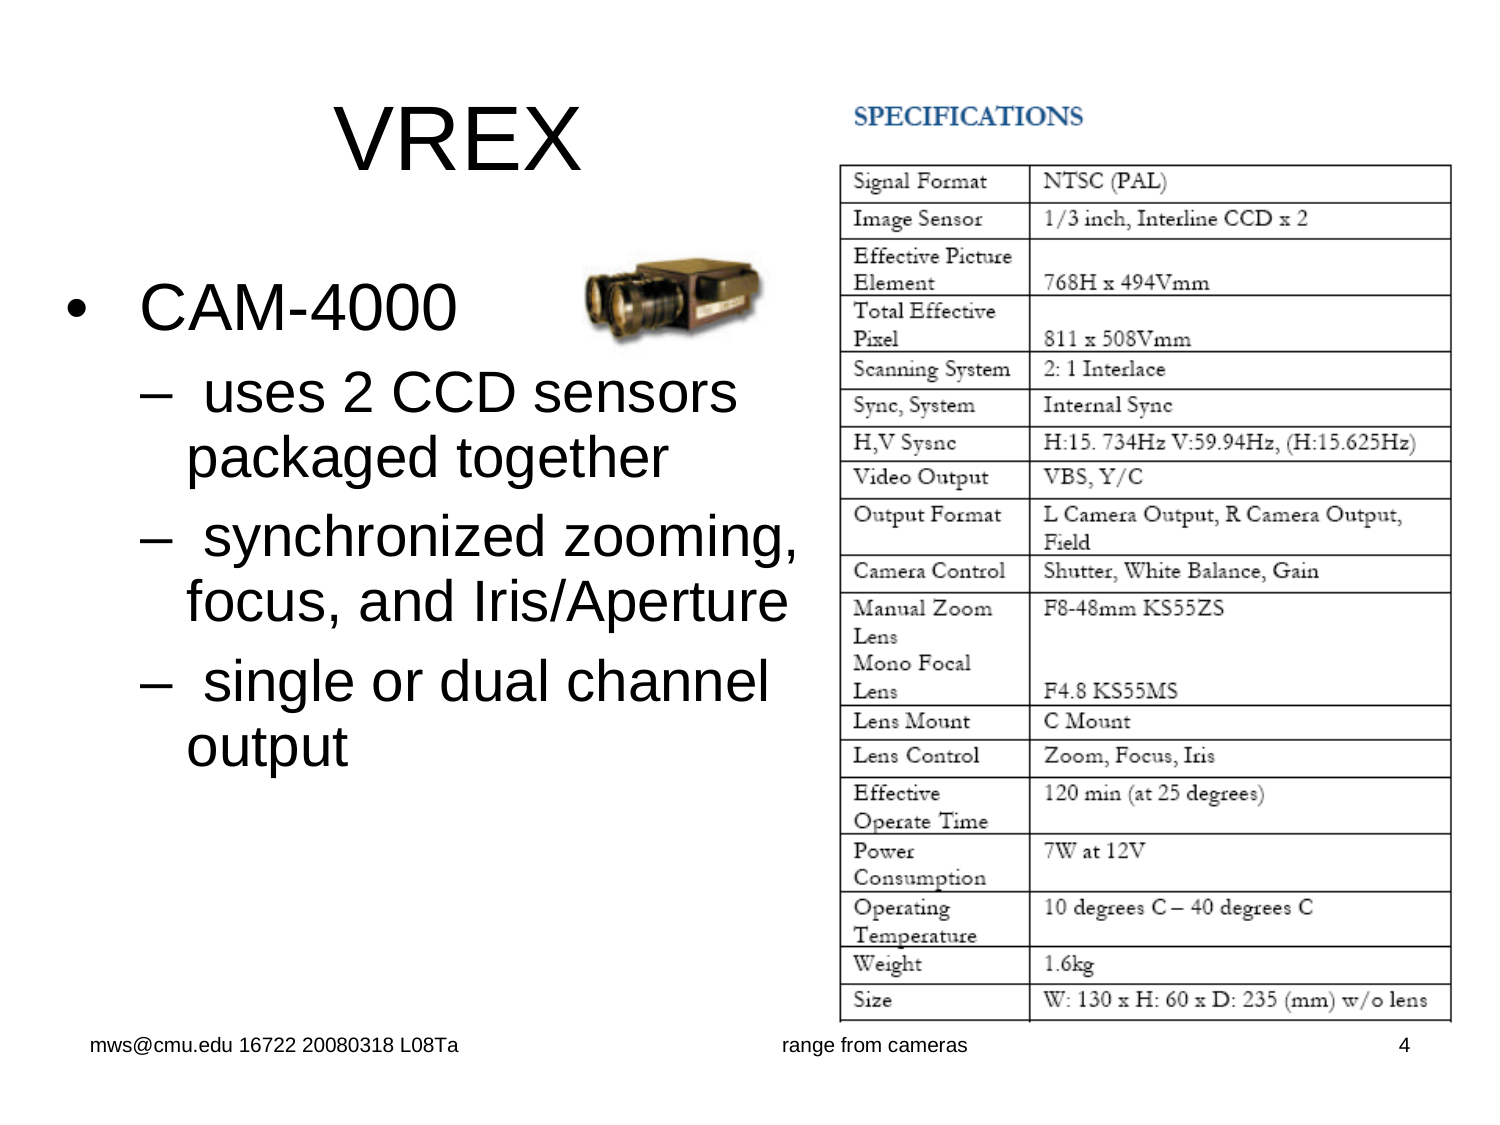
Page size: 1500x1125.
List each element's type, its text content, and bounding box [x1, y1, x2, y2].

text_box 11 [1187, 1029, 1426, 1103]
text_box mws@cmu.edu 16722 20080318 L08Ta [74, 1024, 563, 1103]
list CAM-4000 uses 2 CCD sensors packaged together synchronized zooming, focus, and Iris/Aperture single or dual channel output [50, 262, 818, 916]
picture [575, 237, 779, 357]
picture [832, 96, 1463, 1029]
title VREX [75, 45, 843, 233]
text_box range from cameras [599, 1024, 1150, 1103]
